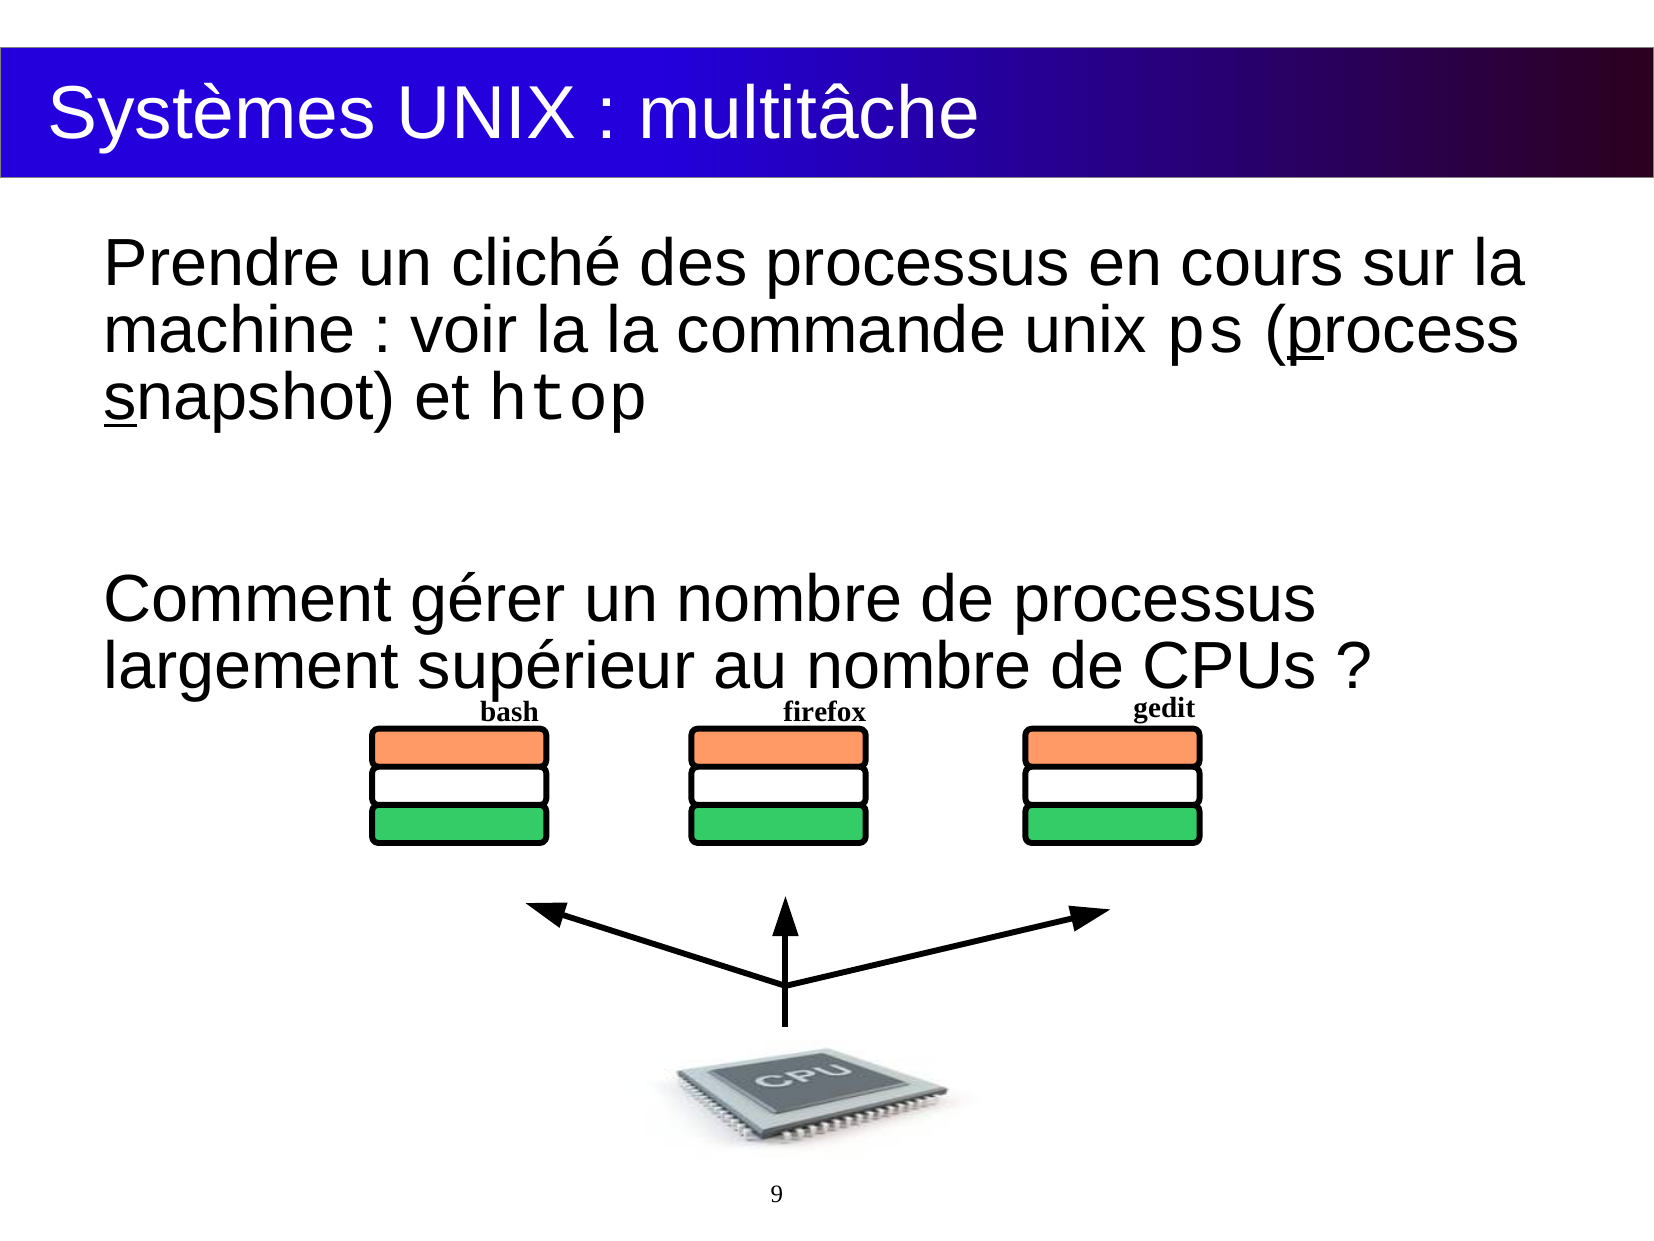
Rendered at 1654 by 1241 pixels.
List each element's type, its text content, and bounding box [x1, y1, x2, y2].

picture [631, 1020, 987, 1177]
list Prendre un cliché des processus en cours sur la machine : voir la la commande unix ps (process snapshot) et htop Comment gérer un nombre de processus largement supérieur au nombre de CPUs ? [47, 231, 1619, 951]
title Systèmes UNIX : multitâche [47, 6, 1477, 225]
